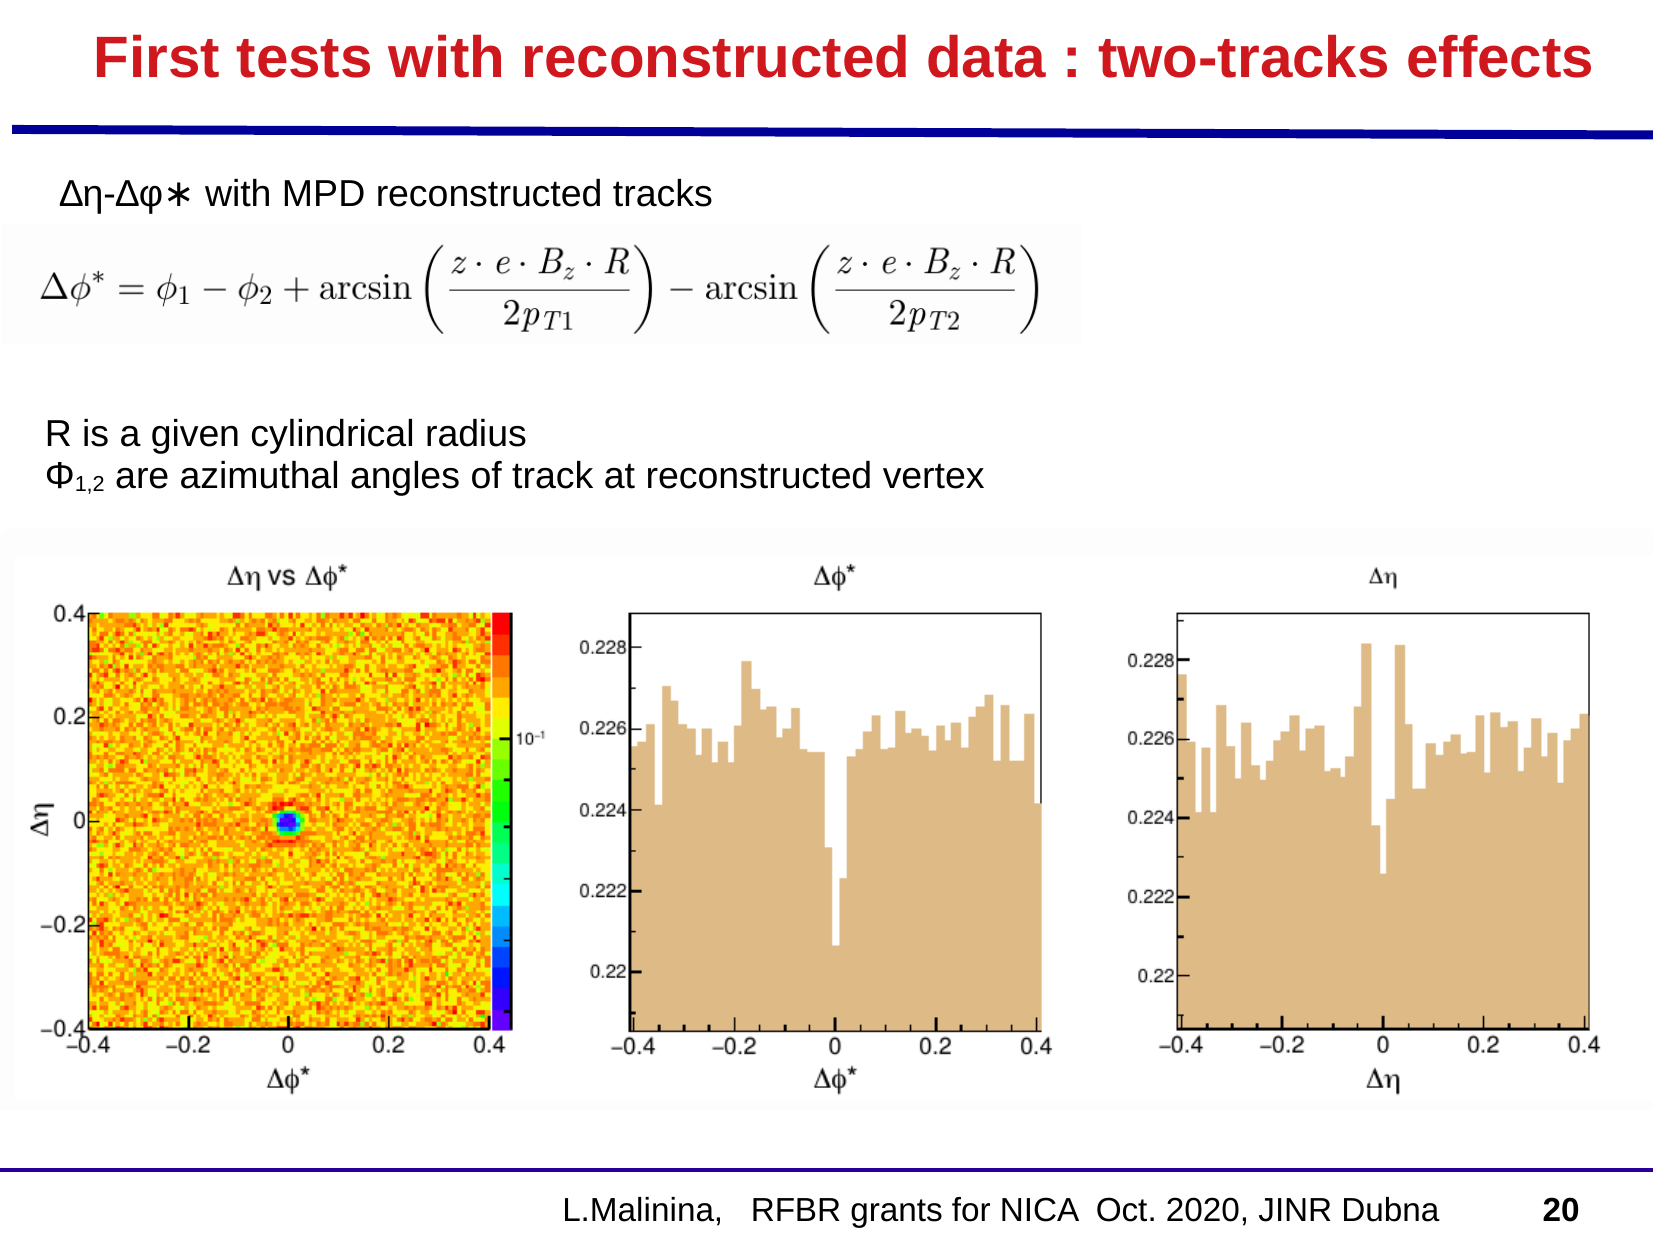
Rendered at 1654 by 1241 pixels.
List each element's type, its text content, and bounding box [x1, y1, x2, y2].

text_box L.Malinina, RFBR grants for NICA Oct. 2020, JINR Dubna <number> [0, 1183, 1653, 1236]
text_box ∆η-∆φ∗ with MPD reconstructed tracks [45, 165, 855, 223]
picture [0, 522, 1653, 1111]
picture [1, 224, 1081, 346]
text_box First tests with reconstructed data : two-tracks effects [30, 17, 1653, 107]
text_box R is a given cylindrical radius Φ1,2 are azimuthal angles of track at reconstructed vertex [30, 405, 1171, 520]
